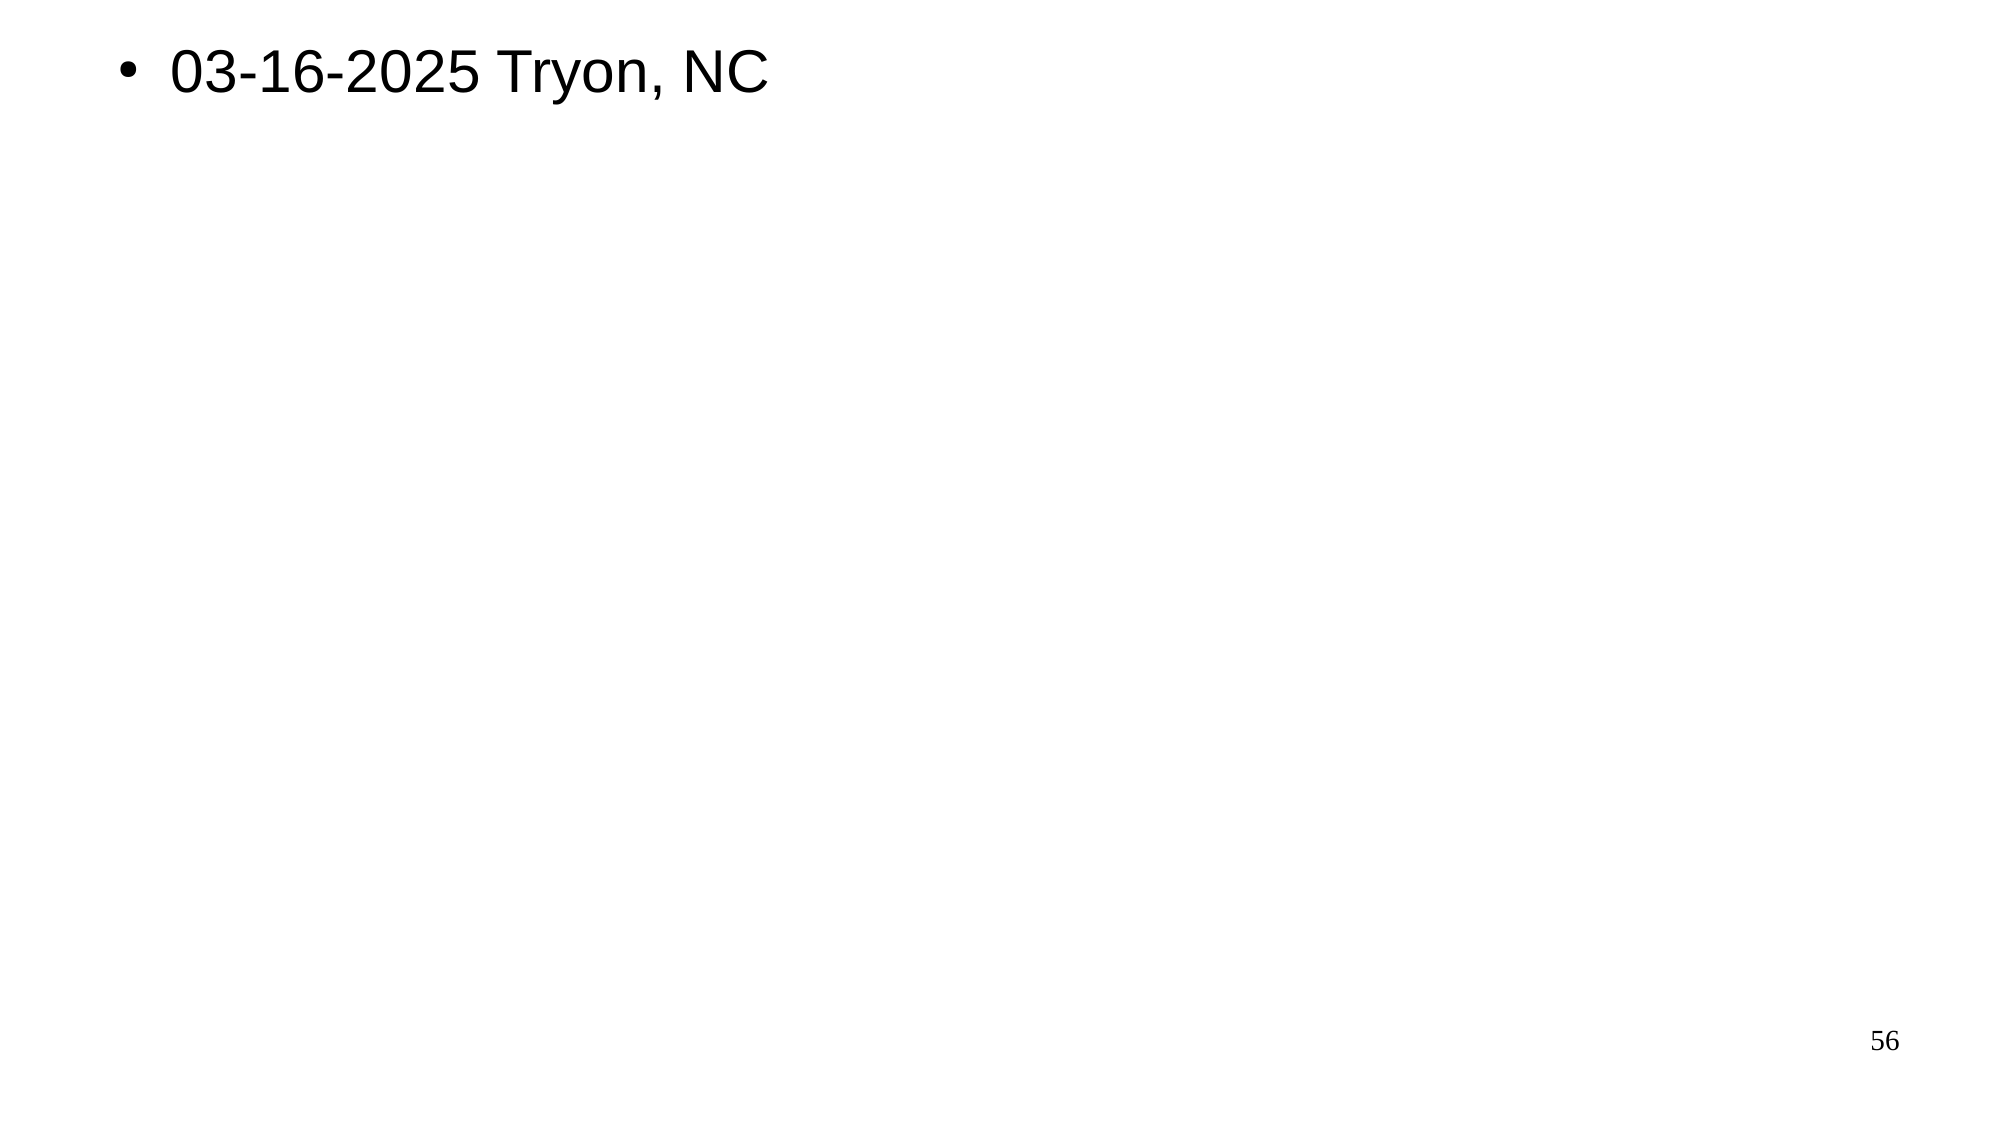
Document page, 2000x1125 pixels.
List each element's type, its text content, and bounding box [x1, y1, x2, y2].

list 03-16-2025 Tryon, NC [99, 37, 1900, 1006]
